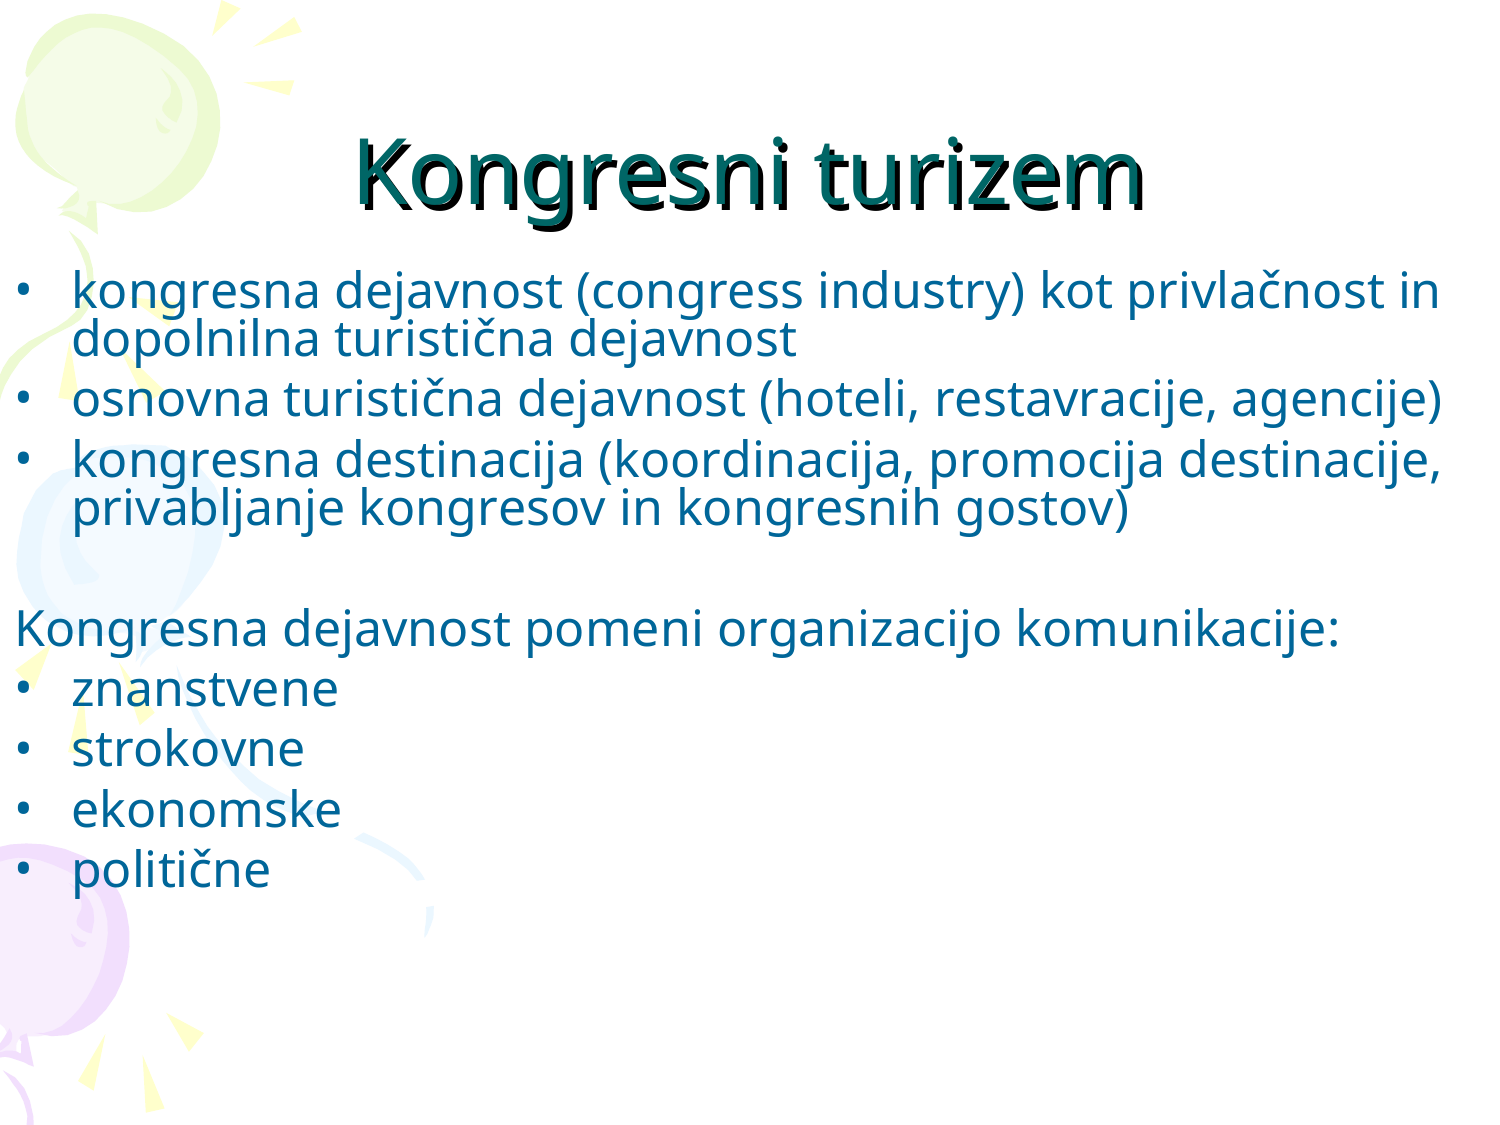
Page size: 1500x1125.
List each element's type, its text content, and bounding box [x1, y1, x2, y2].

list kongresna dejavnost (congress industry) kot privlačnost in dopolnilna turistična dejavnost osnovna turistična dejavnost (hoteli, restavracije, agencije) kongresna destinacija (koordinacija, promocija destinacije, privabljanje kongresov in kongresnih gostov) Kongresna dejavnost pomeni organizacijo komunikacije: znanstvene strokovne ekonomske politične [0, 262, 1471, 994]
title Kongresni turizem [72, 16, 1426, 233]
